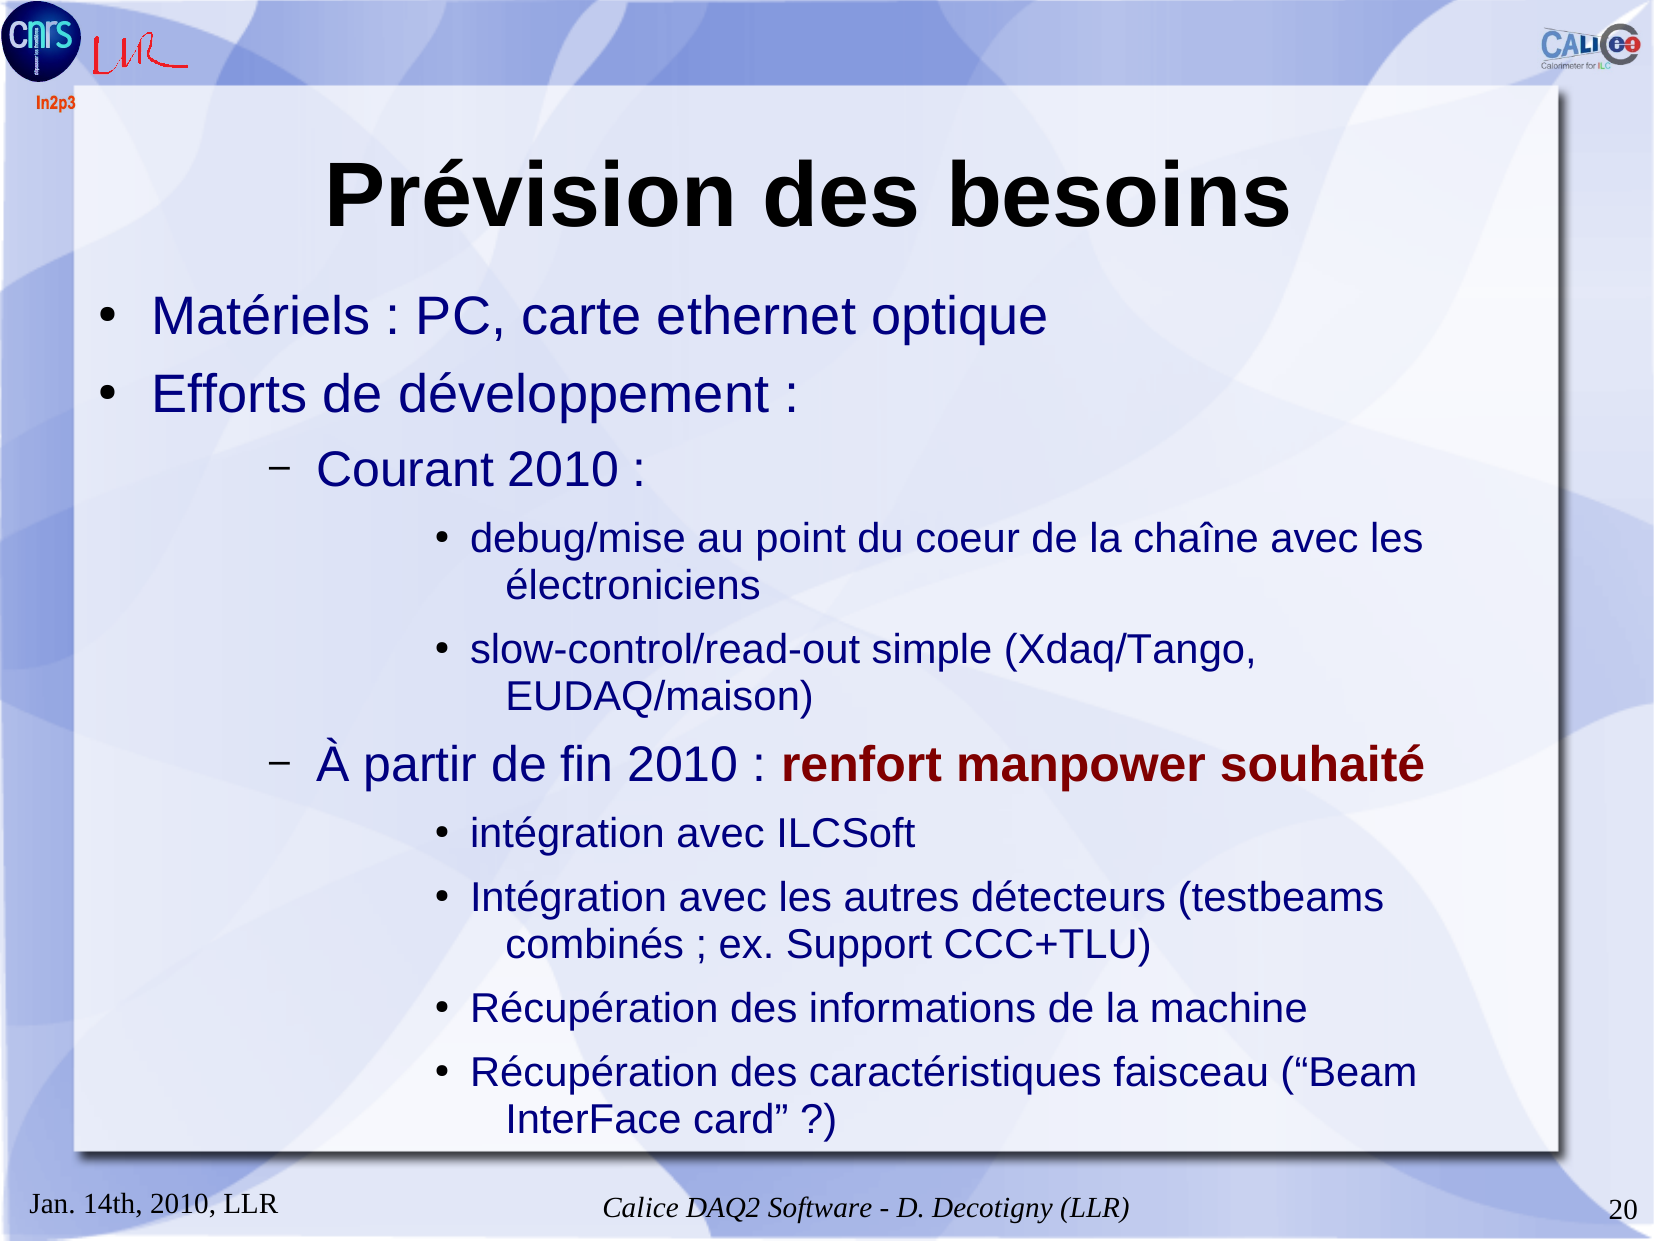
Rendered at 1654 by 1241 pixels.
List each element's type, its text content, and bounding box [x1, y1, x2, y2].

picture [0, 0, 1654, 1241]
title Prévision des besoins [82, 98, 1536, 285]
list Matériels : PC, carte ethernet optique Efforts de développement : Courant 2010 : debug/mise au point du coeur de la chaîne avec les électroniciens slow-control/read-out simple (Xdaq/Tango, EUDAQ/maison) À partir de fin 2010 : renfort manpower souhaité intégration avec ILCSoft Intégration avec les autres détecteurs (testbeams combinés ; ex. Support CCC+TLU) Récupération des informations de la machine Récupération des caractéristiques faisceau (“Beam InterFace card” ?) [80, 285, 1546, 1142]
